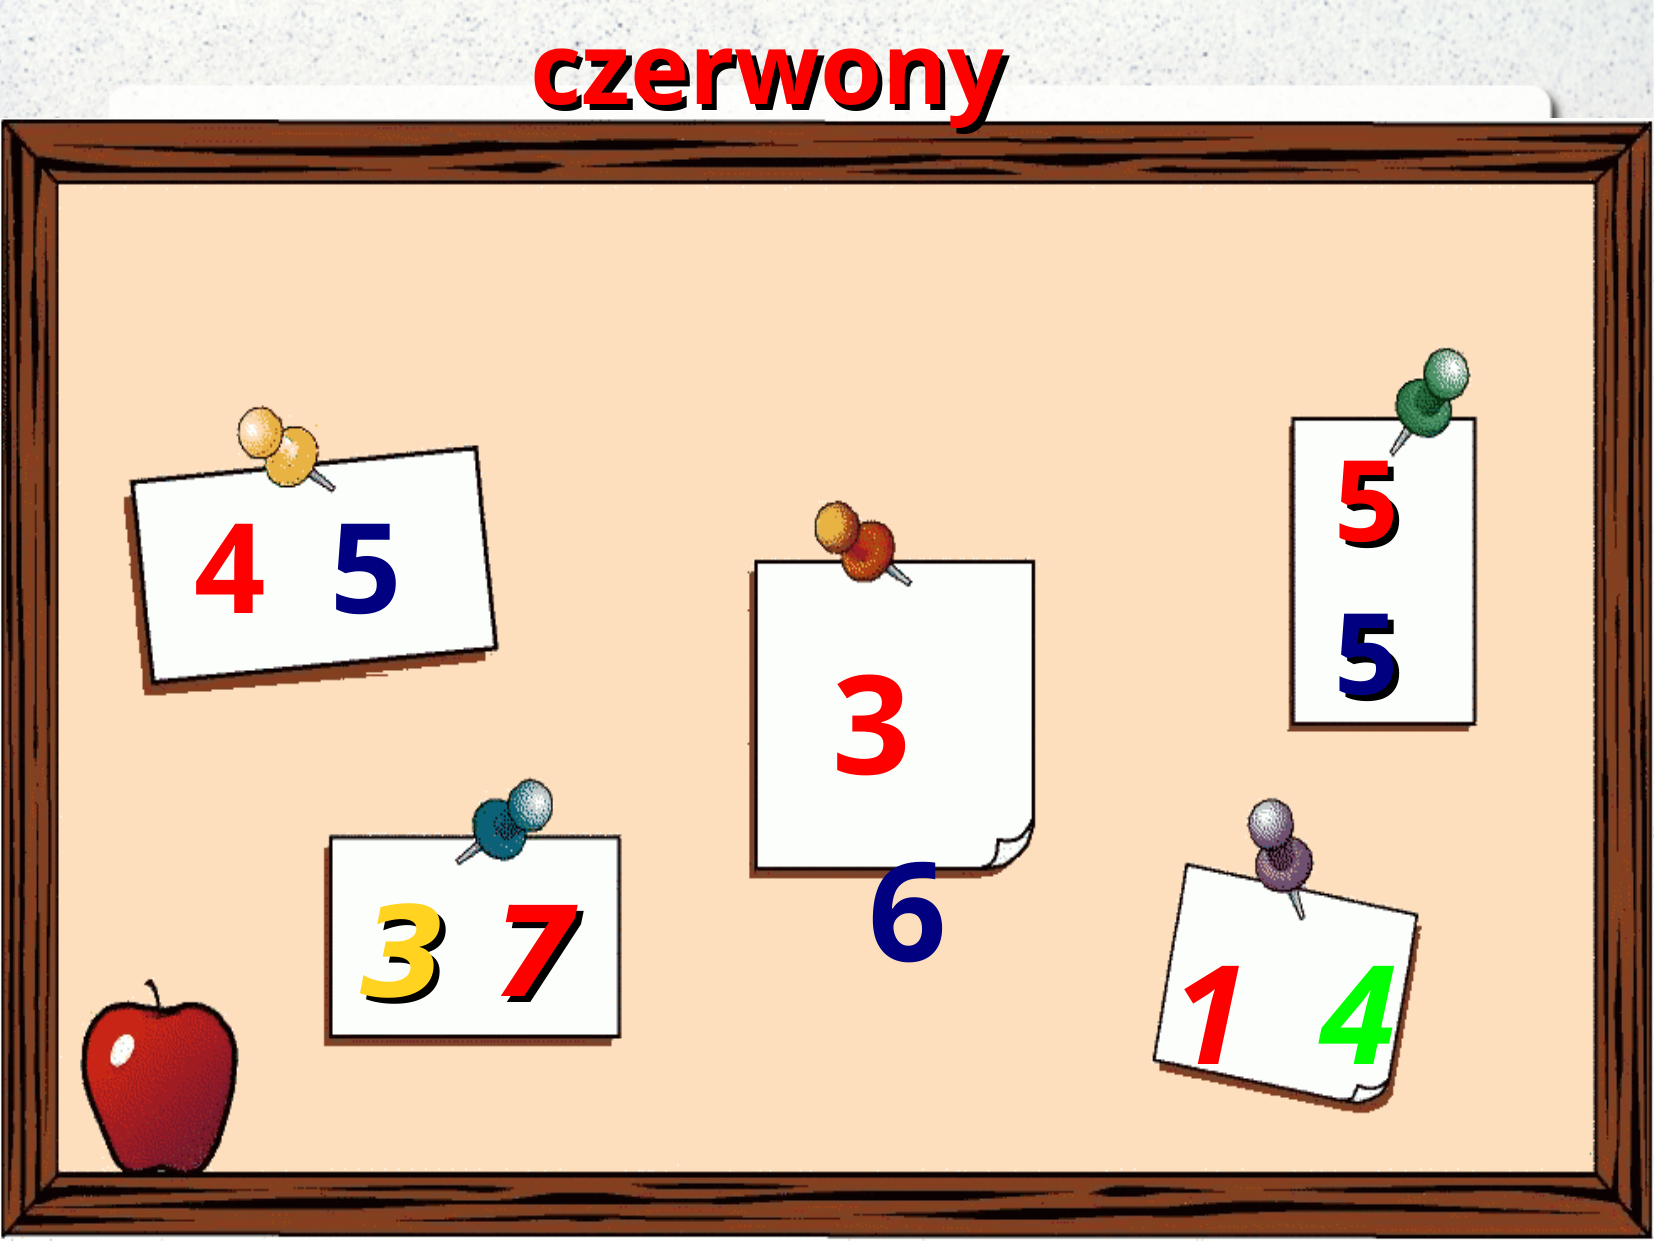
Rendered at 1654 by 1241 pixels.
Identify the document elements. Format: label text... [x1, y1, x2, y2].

picture [0, 0, 1654, 1241]
text_box 3 7 [324, 873, 614, 1034]
text_box 1 4 [1151, 909, 1418, 1093]
text_box 4 5 [153, 472, 443, 664]
text_box 3 6 [767, 620, 1048, 803]
text_box czerwony [354, 0, 1182, 146]
text_box 5 5 [1226, 413, 1506, 742]
